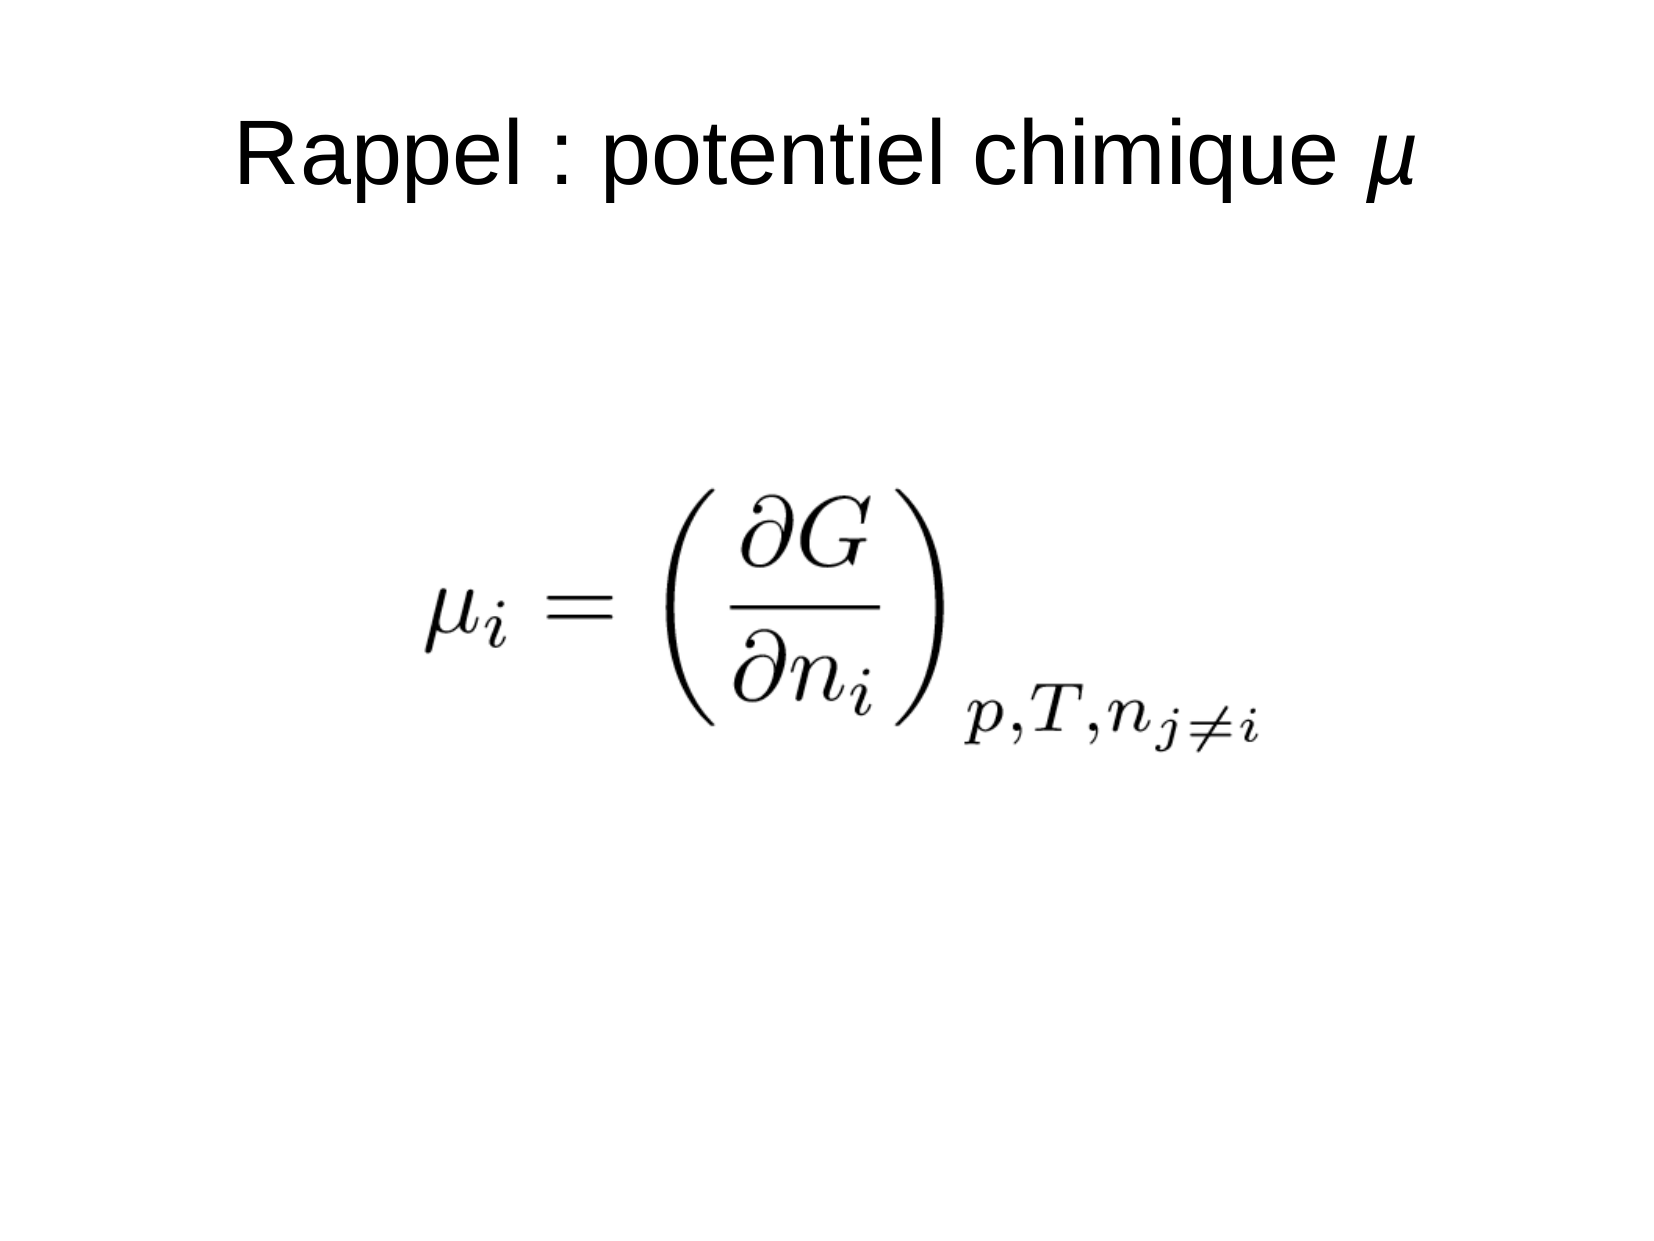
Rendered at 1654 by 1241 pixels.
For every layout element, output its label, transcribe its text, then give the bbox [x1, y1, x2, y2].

title Rappel : potentiel chimique µ [82, 49, 1571, 257]
picture [370, 455, 1284, 786]
